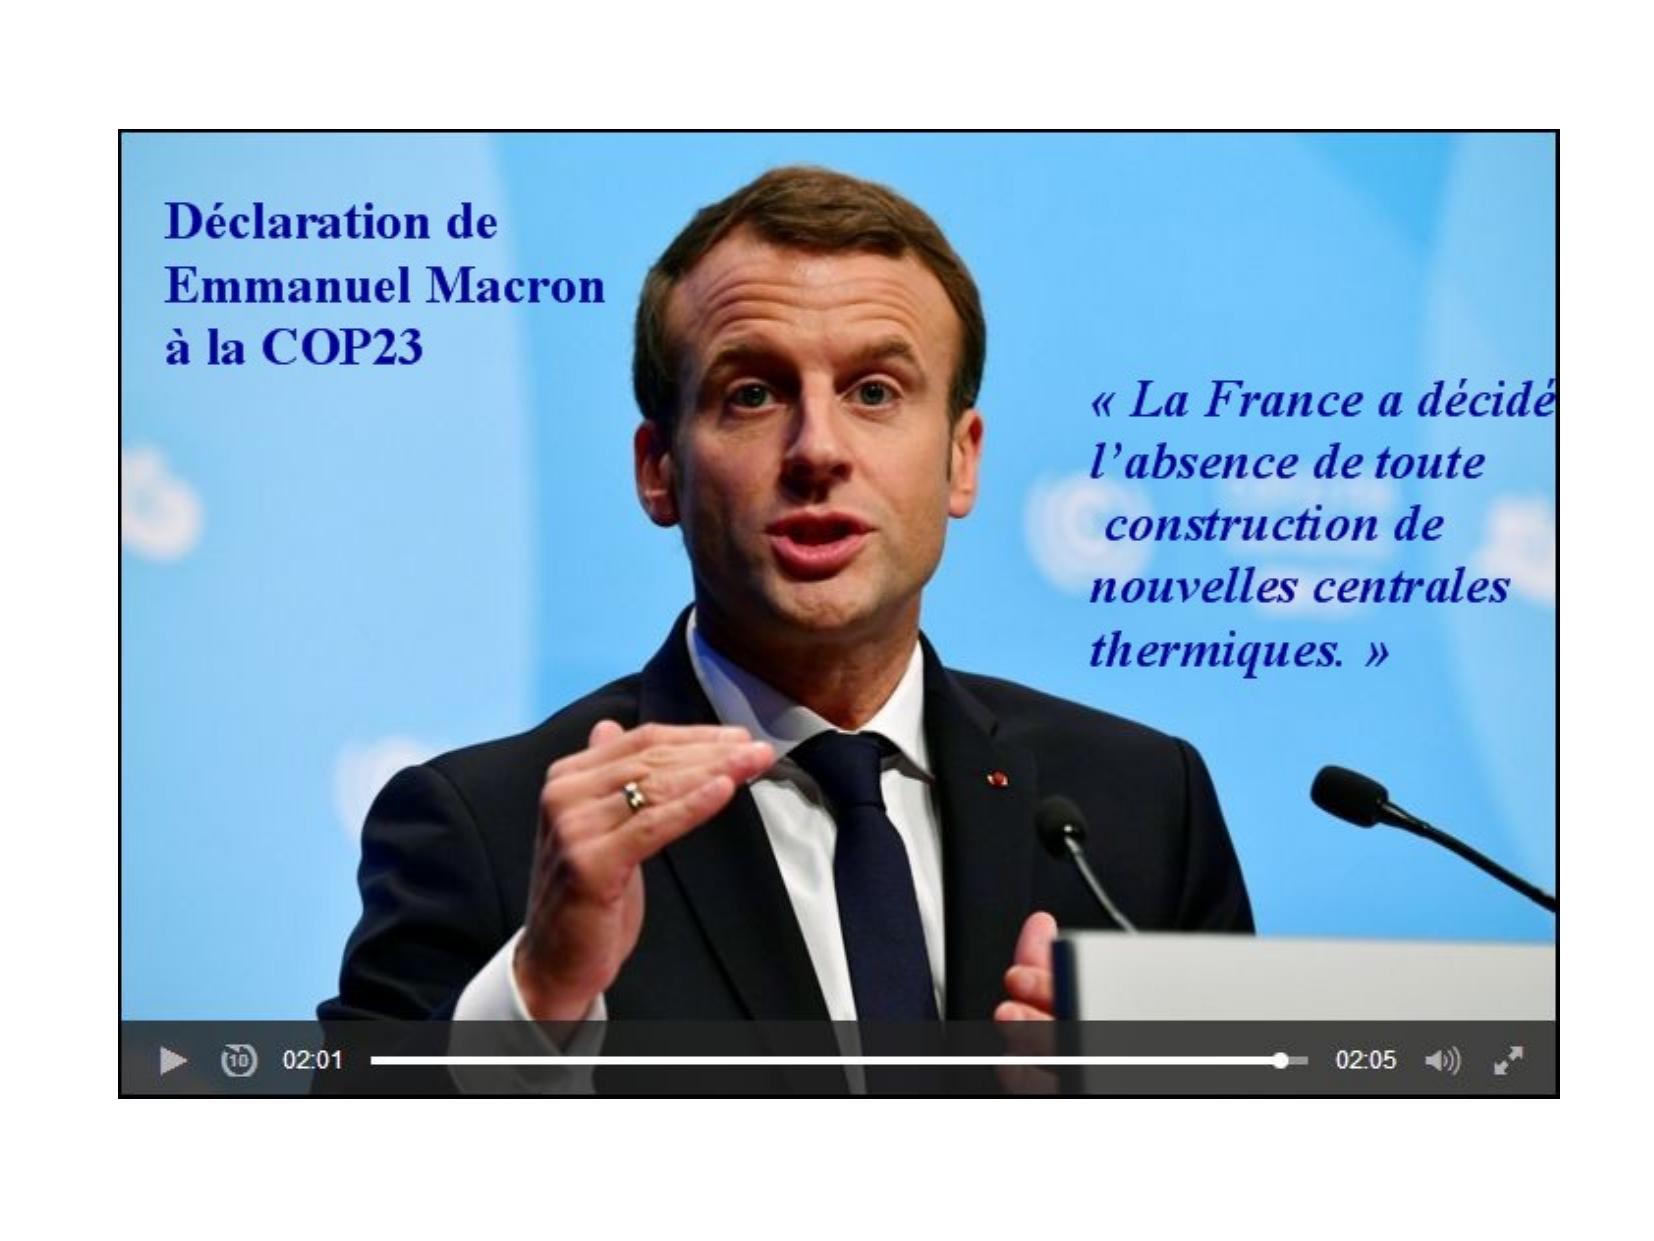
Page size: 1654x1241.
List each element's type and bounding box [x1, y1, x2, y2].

picture [118, 129, 1560, 1099]
